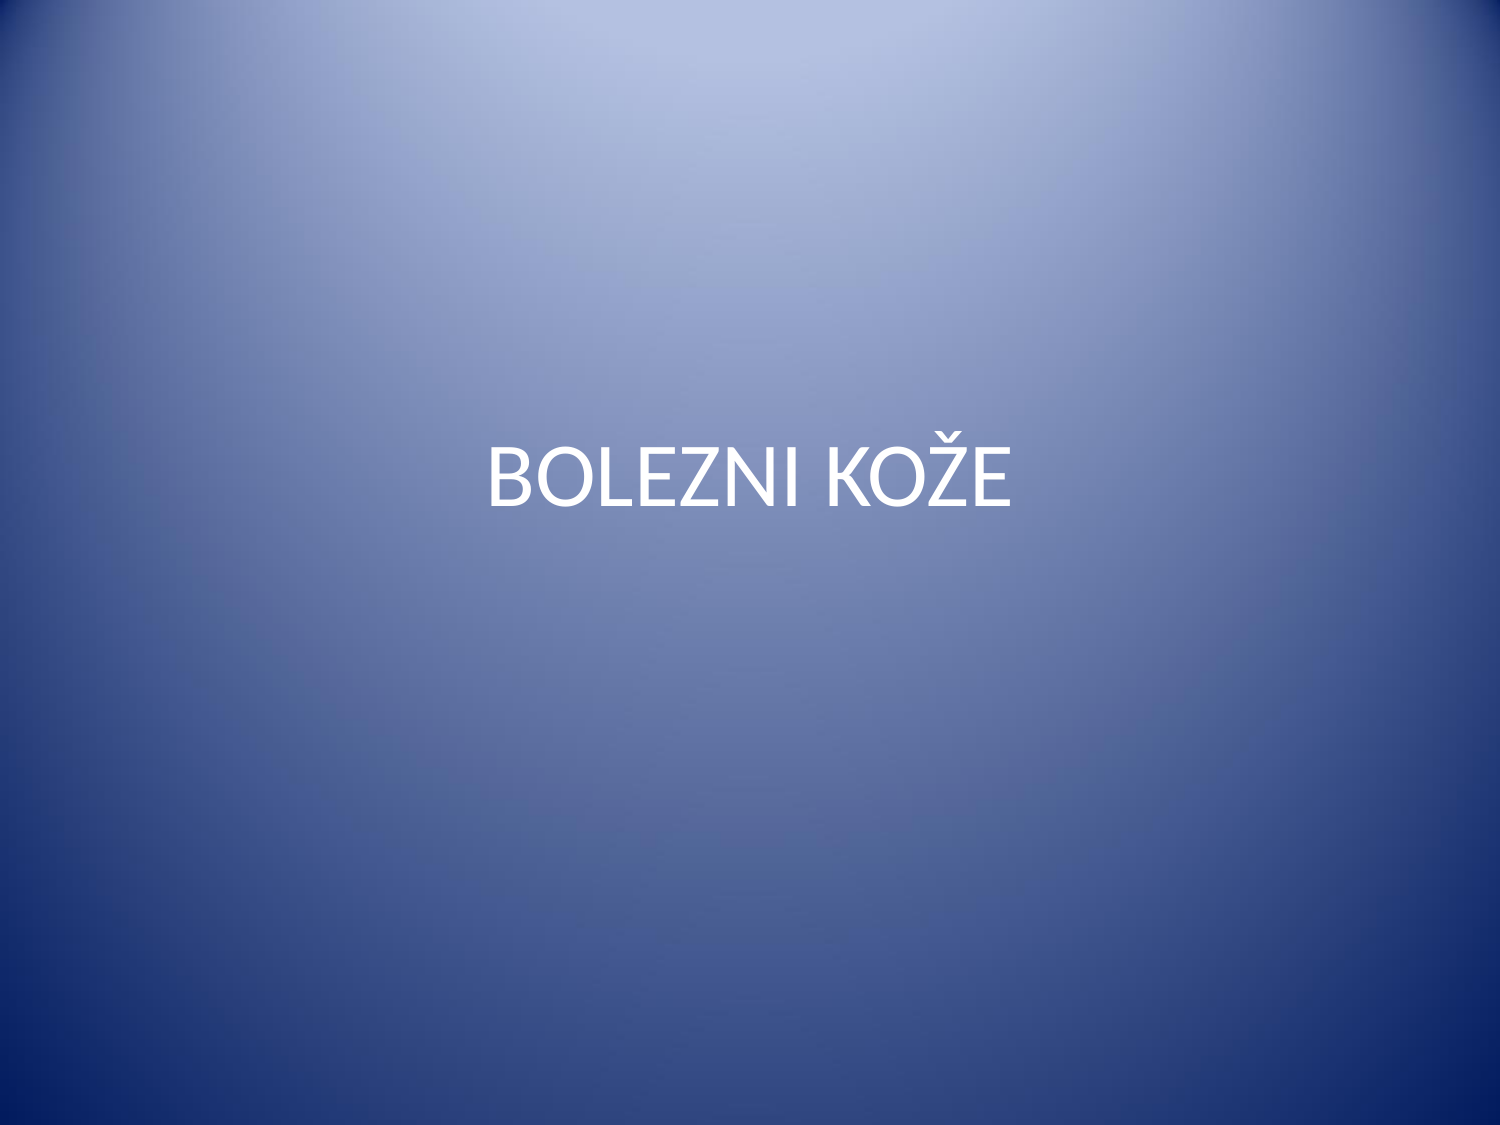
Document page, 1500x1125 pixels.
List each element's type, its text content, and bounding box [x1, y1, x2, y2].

picture [0, 0, 1500, 1125]
title BOLEZNI KOŽE [112, 349, 1388, 591]
